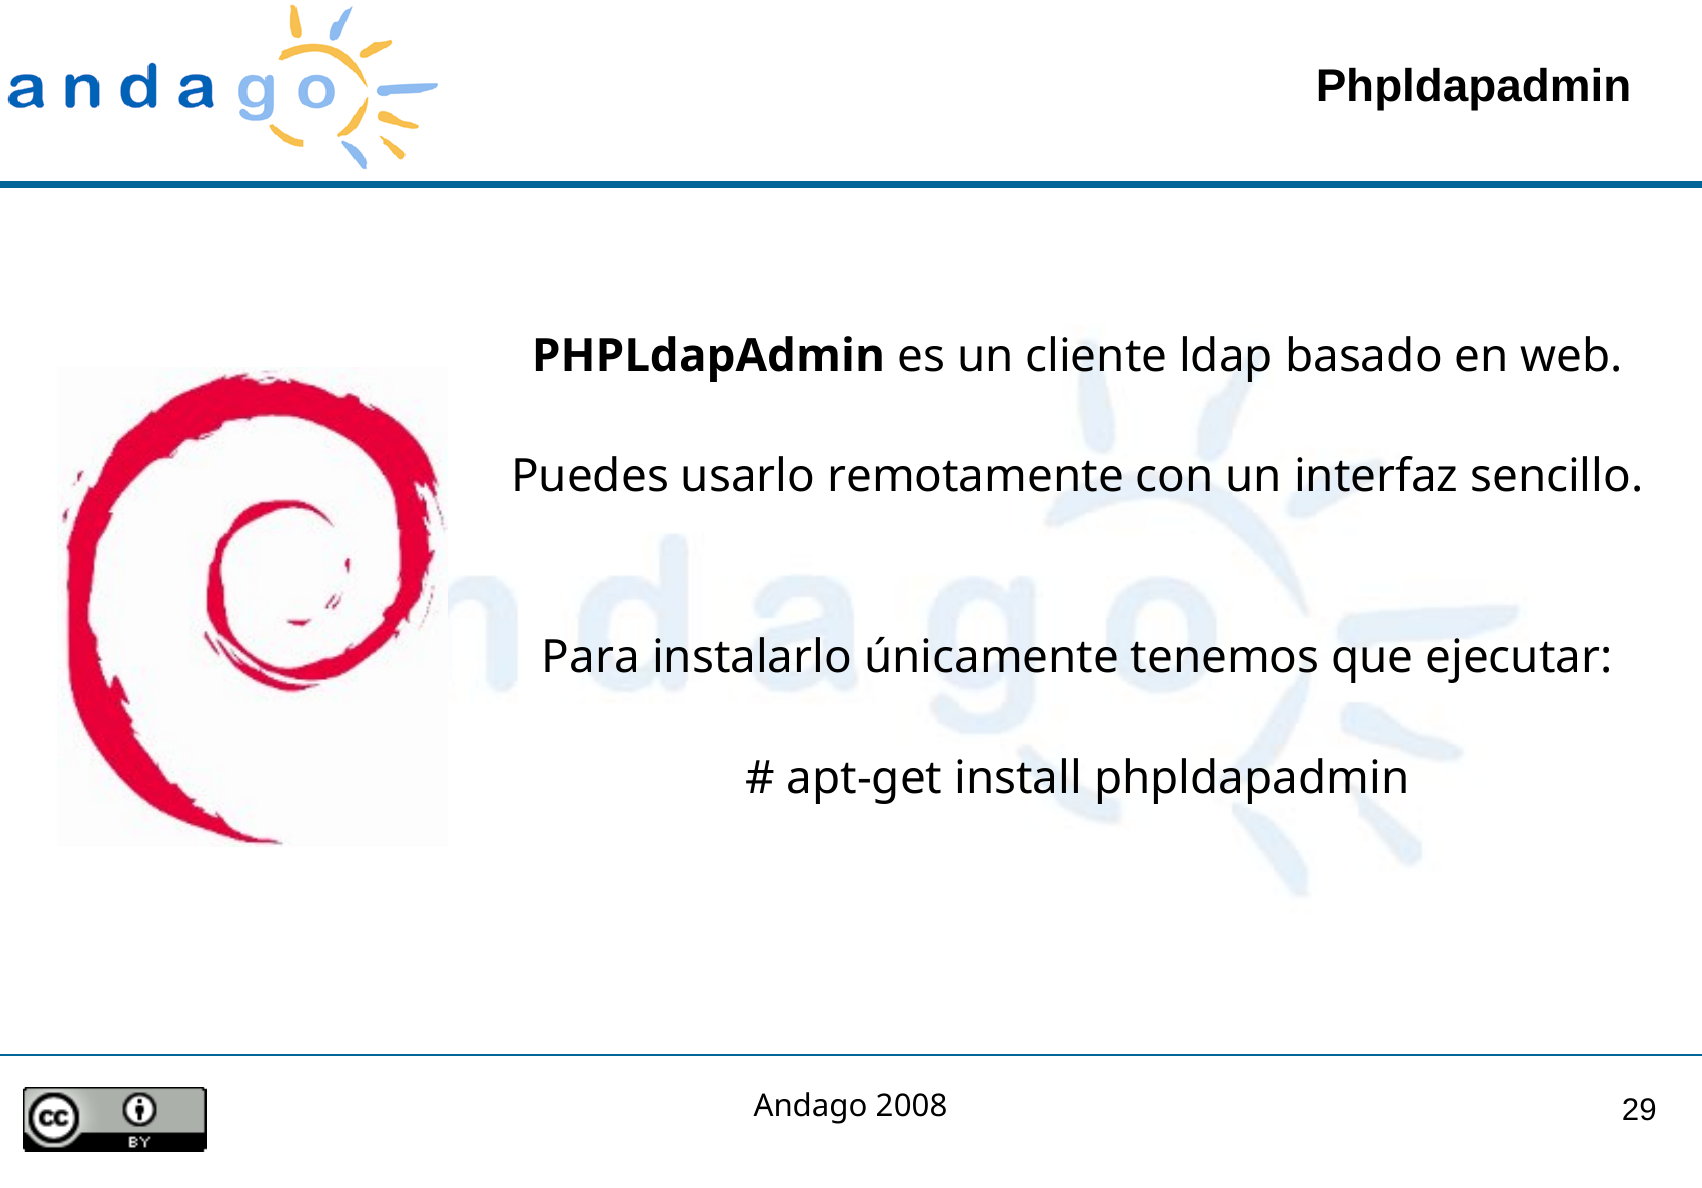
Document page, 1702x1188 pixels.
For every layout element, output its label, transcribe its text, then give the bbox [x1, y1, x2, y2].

title Phpldapadmin [255, 0, 1702, 181]
picture [0, 0, 255, 175]
picture [57, 324, 1538, 919]
picture [23, 1087, 207, 1152]
text_box PHPLdapAdmin es un cliente ldap basado en web. Puedes usarlo remotamente con un interfaz sencillo. Para instalarlo únicamente tenemos que ejecutar: # apt-get install phpldapadmin [354, 219, 1702, 916]
